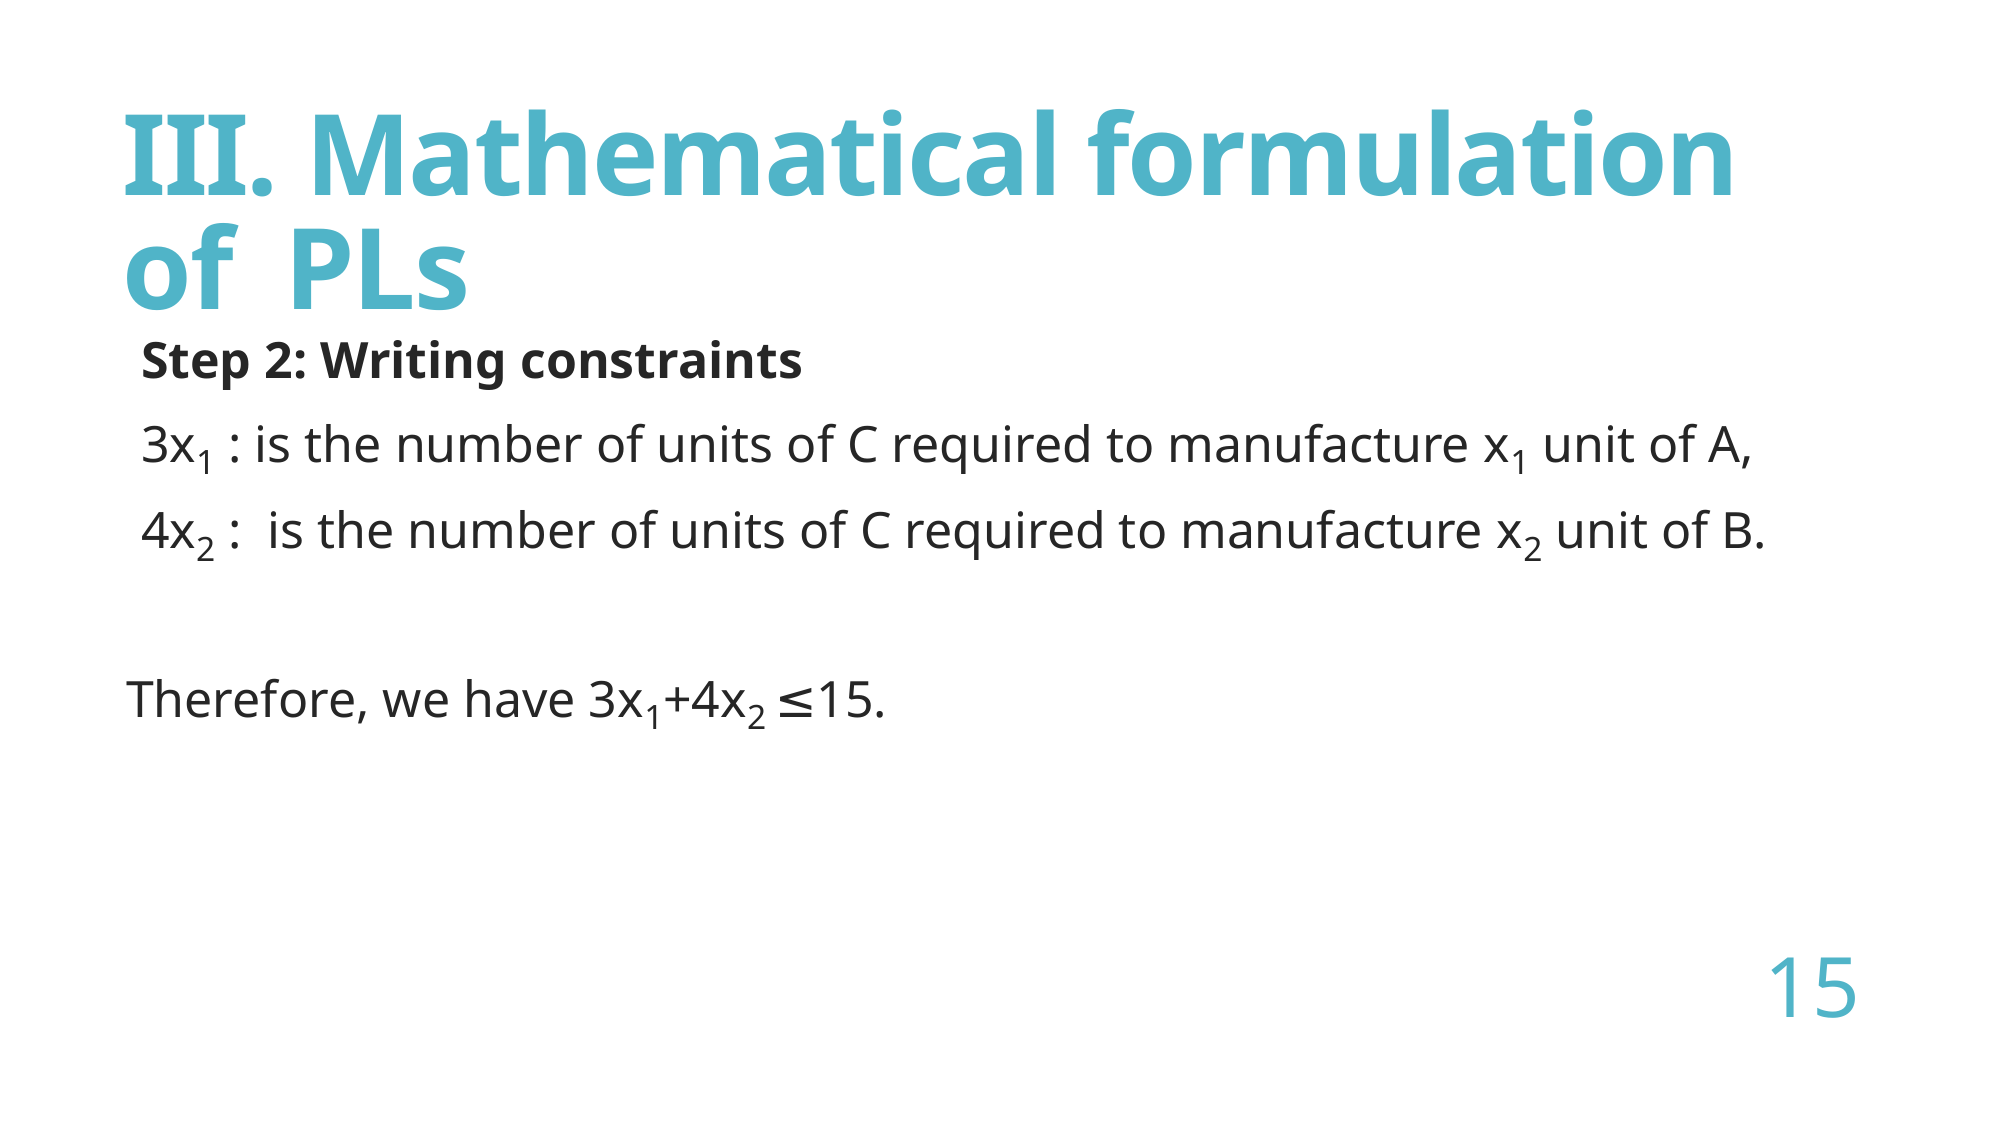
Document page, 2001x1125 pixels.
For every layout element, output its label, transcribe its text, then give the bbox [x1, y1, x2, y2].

text_box Step 2: Writing constraints 3x1 : is the number of units of C required to manufacture x1 unit of A, 4x2 : is the number of units of C required to manufacture x2 unit of B. Therefore, we have 3x1+4x2 ≤15. [111, 329, 1876, 948]
text_box <number> [1749, 924, 1881, 1056]
text_box III. Mathematical formulation of PLs [107, 81, 1875, 354]
